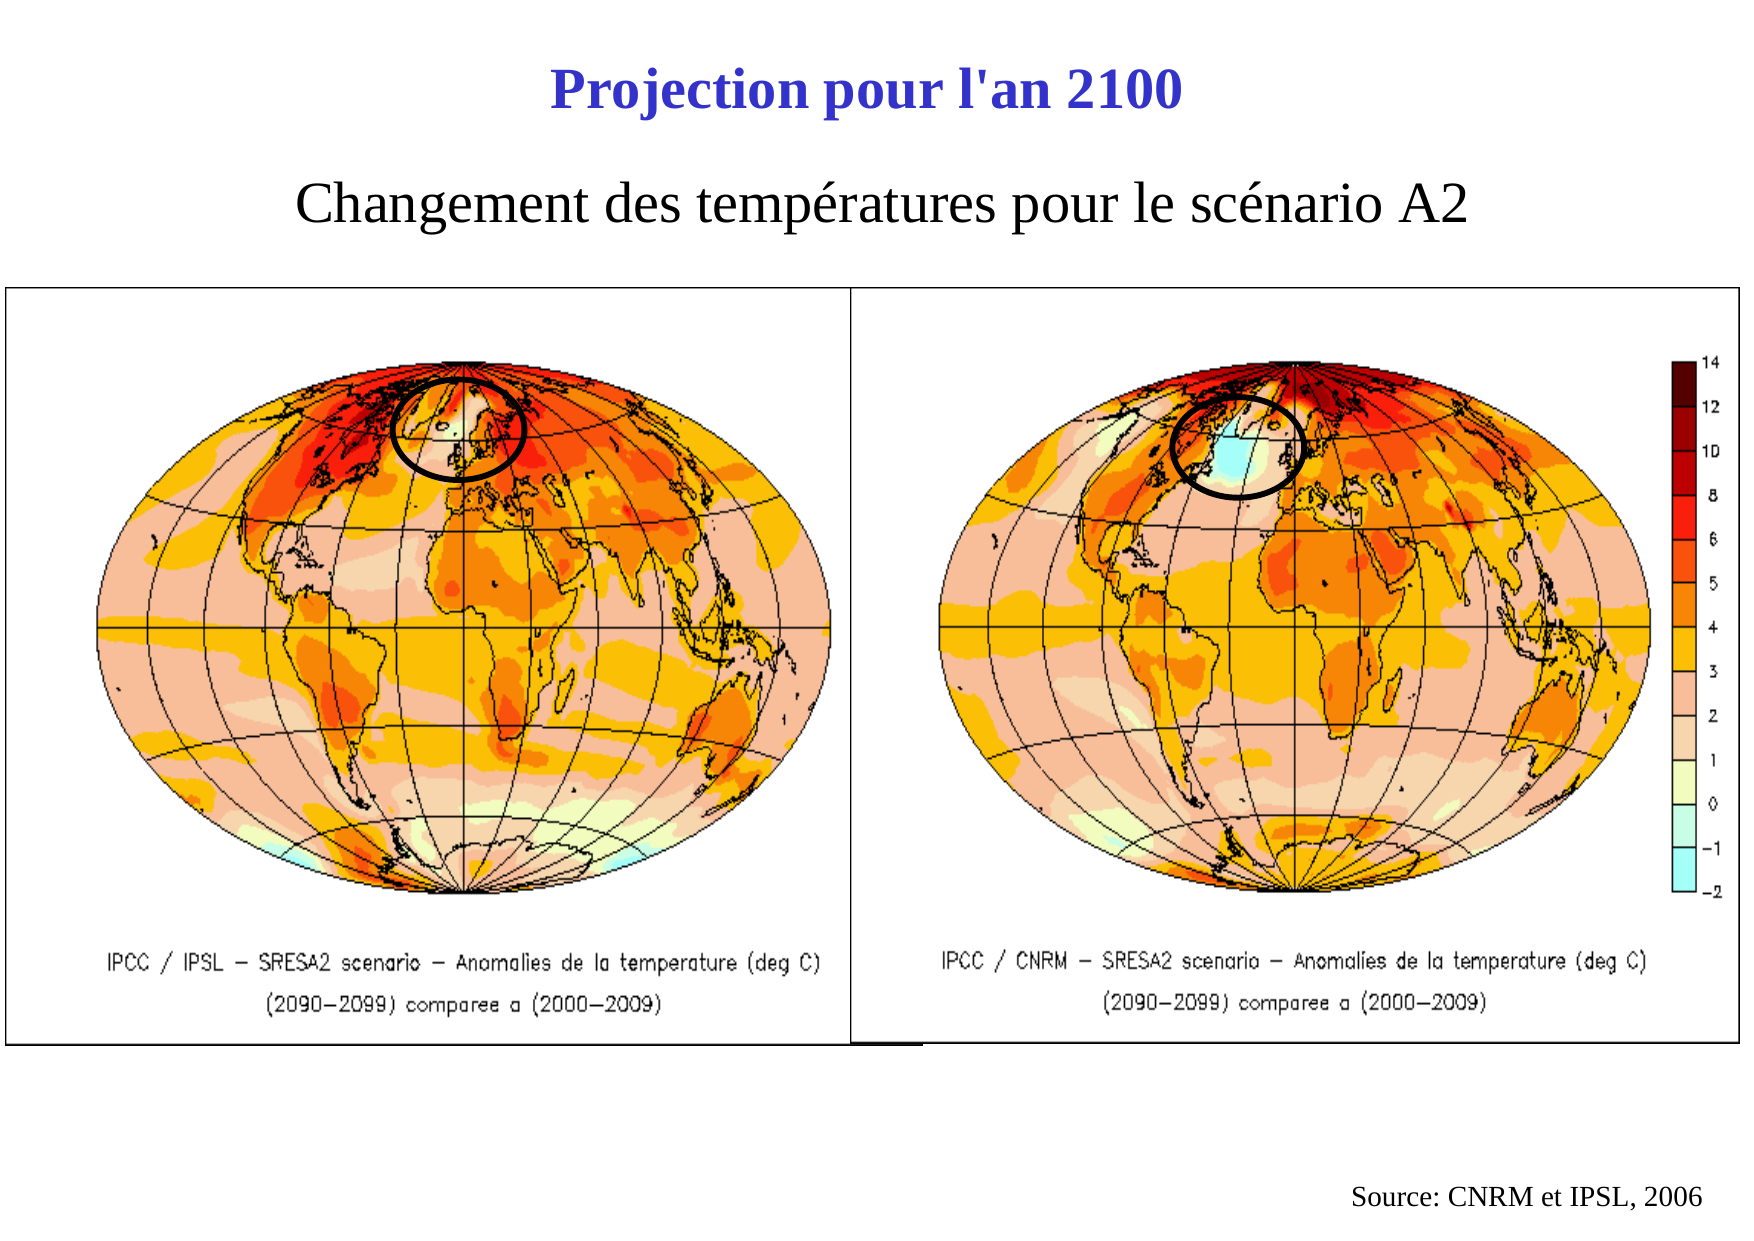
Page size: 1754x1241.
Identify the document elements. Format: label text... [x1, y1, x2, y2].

text_box Source: CNRM et IPSL, 2006 [1219, 1174, 1719, 1221]
text_box Projection pour l'an 2100 [111, 52, 1624, 129]
picture [5, 287, 1740, 1046]
text_box Changement des températures pour le scénario A2 [227, 166, 1532, 235]
